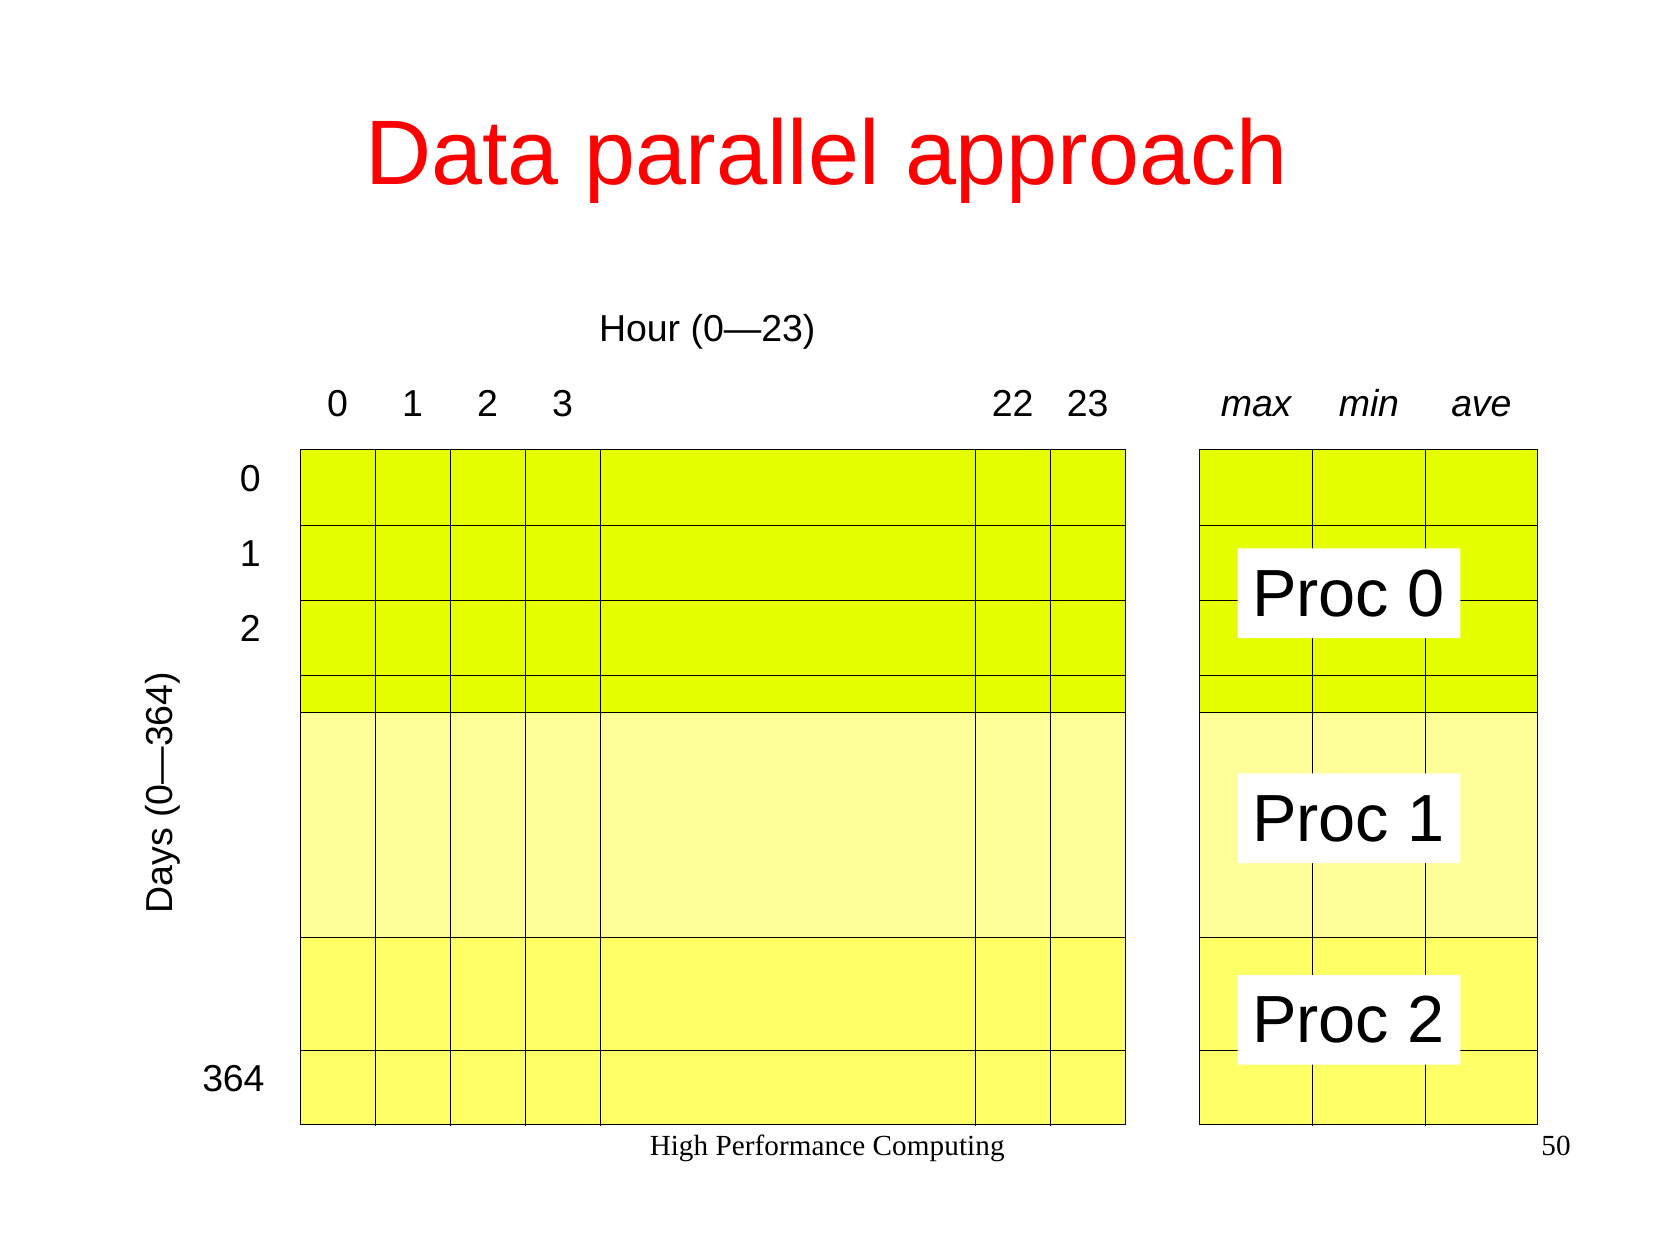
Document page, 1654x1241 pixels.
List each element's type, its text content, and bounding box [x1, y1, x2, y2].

text_box [976, 526, 1050, 600]
text_box [300, 676, 375, 1050]
text_box [1313, 1065, 1425, 1125]
text_box Proc 1 [1237, 773, 1461, 864]
text_box [1426, 526, 1538, 600]
text_box [1313, 639, 1425, 675]
text_box [451, 1051, 525, 1125]
text_box [1426, 676, 1538, 1050]
text_box [1051, 526, 1126, 600]
text_box [376, 526, 450, 600]
text_box Proc 2 [1237, 975, 1461, 1065]
text_box [301, 451, 375, 525]
text_box max [1200, 375, 1312, 451]
text_box [376, 676, 450, 1050]
text_box [1313, 451, 1425, 525]
text_box [1426, 601, 1538, 675]
text_box 0 [225, 450, 301, 525]
text_box min [1312, 375, 1425, 451]
text_box [376, 1051, 450, 1125]
text_box [1426, 451, 1538, 525]
text_box 22 [975, 376, 1050, 451]
text_box [526, 1051, 600, 1125]
text_box [1313, 676, 1425, 773]
text_box [976, 451, 1050, 525]
text_box [526, 526, 600, 600]
text_box [376, 601, 450, 675]
text_box [451, 601, 525, 675]
text_box [451, 526, 525, 600]
text_box [976, 601, 1050, 675]
text_box 1 [375, 376, 450, 451]
text_box [601, 526, 975, 600]
text_box [1313, 526, 1425, 548]
text_box [526, 601, 600, 675]
text_box [526, 676, 600, 1050]
text_box 0 [300, 376, 375, 451]
text_box [1426, 1051, 1538, 1125]
text_box [1199, 449, 1312, 1125]
text_box 3 [525, 376, 601, 451]
text_box [1051, 676, 1126, 1050]
text_box [301, 1051, 375, 1125]
text_box [976, 1051, 1050, 1125]
text_box [1051, 451, 1126, 525]
text_box [976, 676, 1050, 1050]
title Data parallel approach [82, 49, 1571, 257]
text_box [601, 676, 975, 1050]
text_box [376, 451, 450, 525]
text_box [601, 1051, 975, 1125]
text_box Days (0—364) [130, 450, 188, 1126]
text_box [601, 449, 975, 525]
text_box [1051, 601, 1126, 675]
text_box [451, 451, 525, 525]
text_box 23 [1050, 376, 1126, 451]
text_box [526, 451, 600, 525]
text_box [601, 601, 975, 675]
text_box [451, 676, 525, 1050]
text_box 2 [450, 376, 525, 451]
text_box 2 [225, 600, 301, 676]
text_box [301, 601, 375, 675]
text_box ave [1425, 375, 1538, 451]
text_box Hour (0—23) [300, 300, 1126, 376]
text_box [301, 526, 375, 600]
text_box 1 [225, 525, 301, 600]
text_box [1313, 864, 1425, 975]
text_box Proc 0 [1237, 548, 1461, 639]
text_box [1051, 1051, 1126, 1125]
text_box 364 [188, 1050, 301, 1126]
